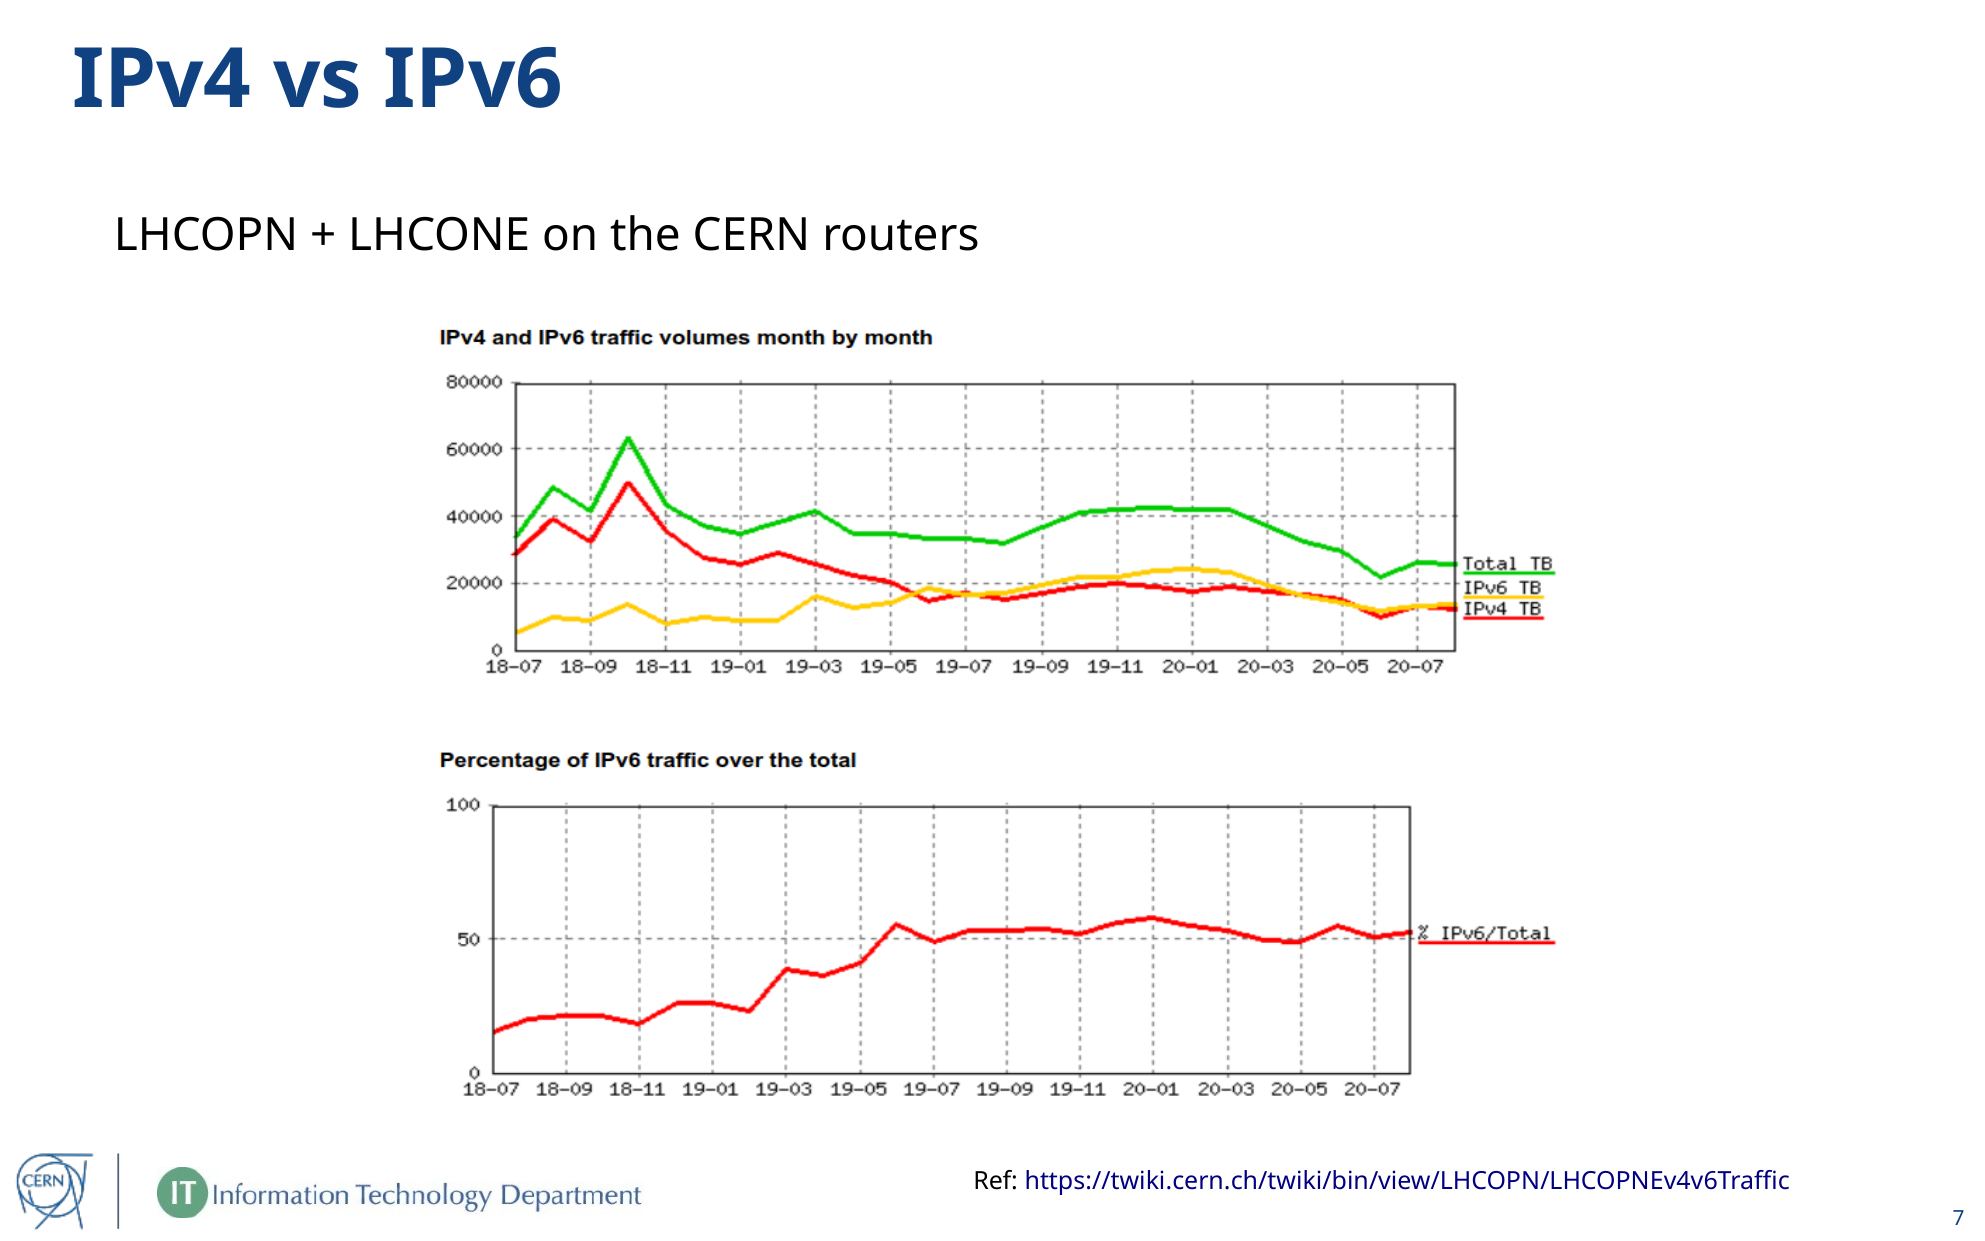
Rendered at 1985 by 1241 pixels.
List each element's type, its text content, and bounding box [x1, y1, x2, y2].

picture [38, 1207, 55, 1215]
picture [426, 318, 1569, 1114]
text_box LHCOPN + LHCONE on the CERN routers [99, 194, 1100, 297]
title IPv4 vs IPv6 [72, 0, 1834, 166]
text_box Ref: https://twiki.cern.ch/twiki/bin/view/LHCOPN/LHCOPNEv4v6Traffic [958, 1155, 1917, 1239]
picture [157, 1167, 948, 1218]
picture [16, 1188, 64, 1236]
picture [19, 1188, 64, 1207]
picture [51, 1200, 64, 1215]
